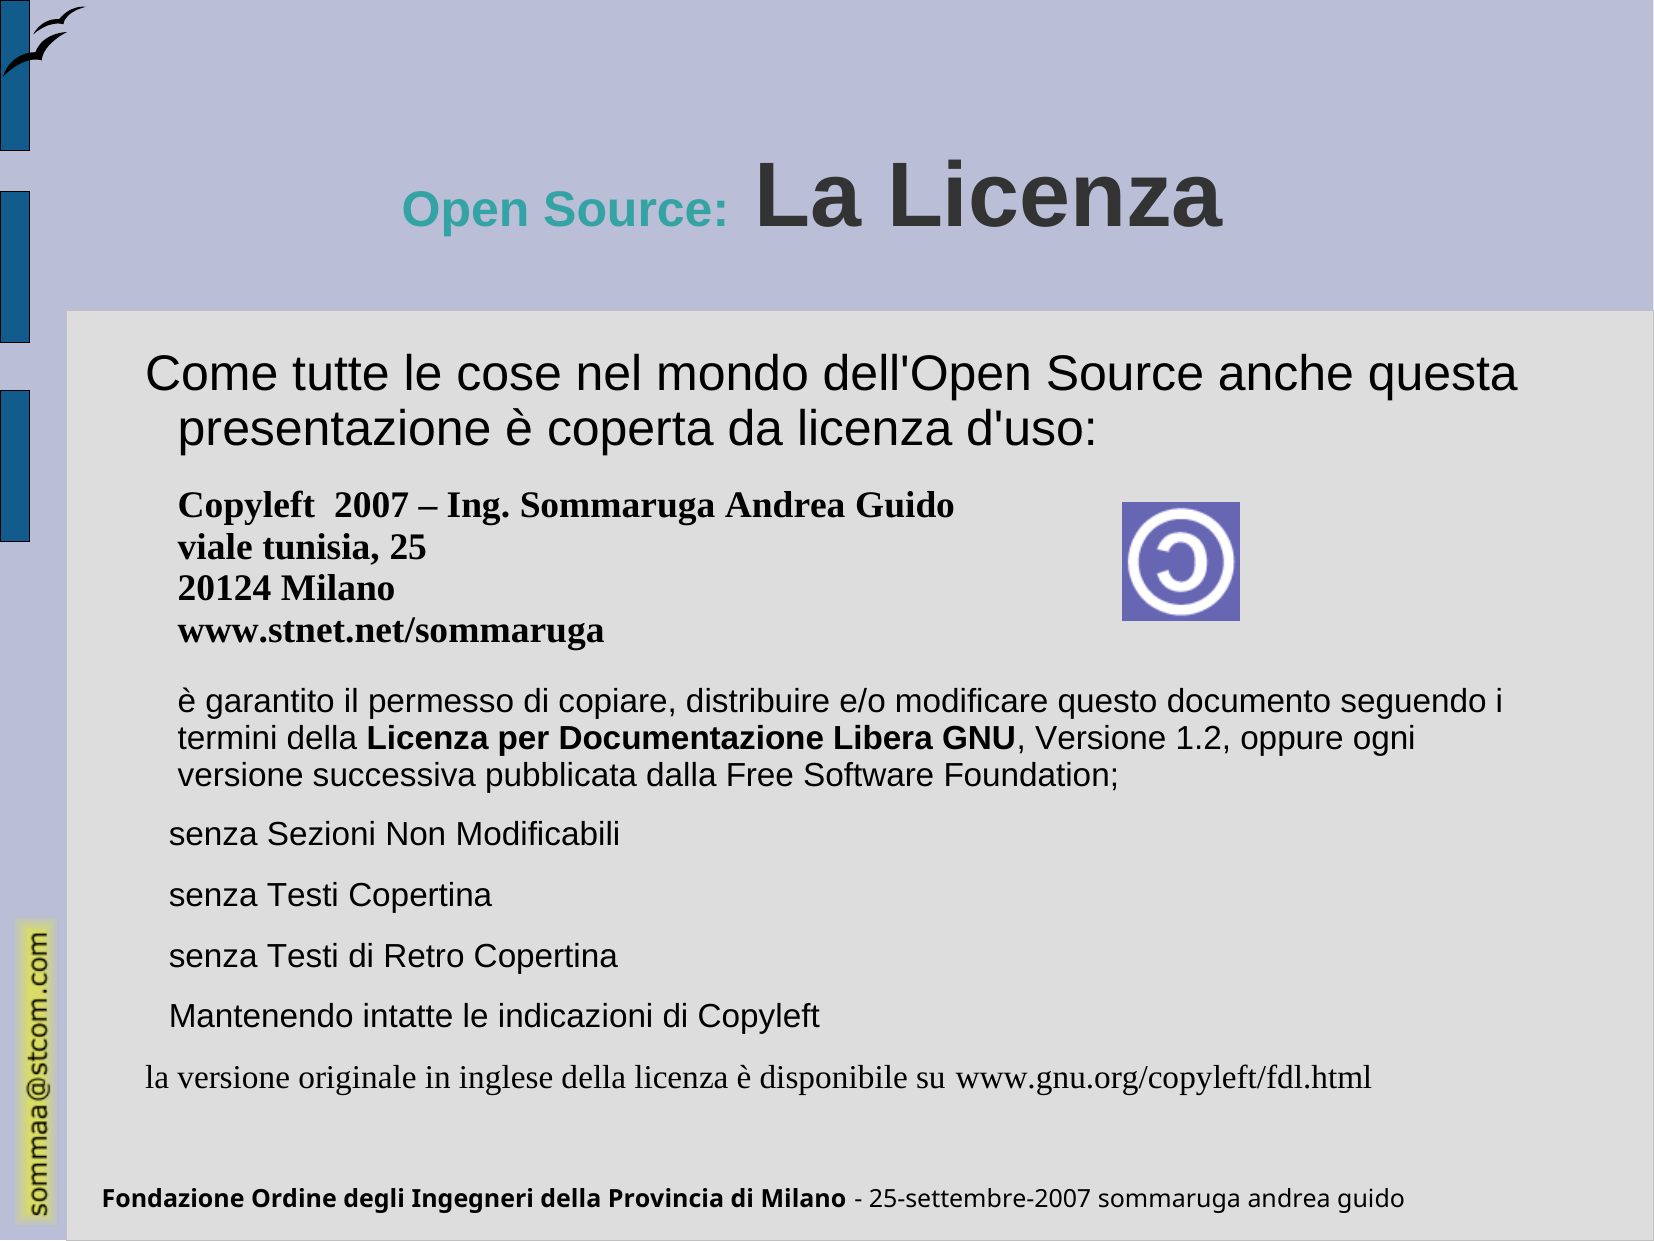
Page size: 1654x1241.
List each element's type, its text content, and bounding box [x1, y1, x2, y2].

list Come tutte le cose nel mondo dell'Open Source anche questa presentazione è coperta da licenza d'uso: Copyleft 2007 – Ing. Sommaruga Andrea Guido viale tunisia, 25 20124 Milano www.stnet.net/sommaruga è garantito il permesso di copiare, distribuire e/o modificare questo documento seguendo i termini della Licenza per Documentazione Libera GNU, Versione 1.2, oppure ogni versione successiva pubblicata dalla Free Software Foundation; senza Sezioni Non Modificabili senza Testi Copertina senza Testi di Retro Copertina Mantenendo intatte le indicazioni di Copyleft la versione originale in inglese della licenza è disponibile su www.gnu.org/copyleft/fdl.html [121, 344, 1534, 1158]
picture [1122, 502, 1240, 621]
picture [12, 915, 60, 1228]
title Open Source: La Licenza [121, 91, 1534, 299]
